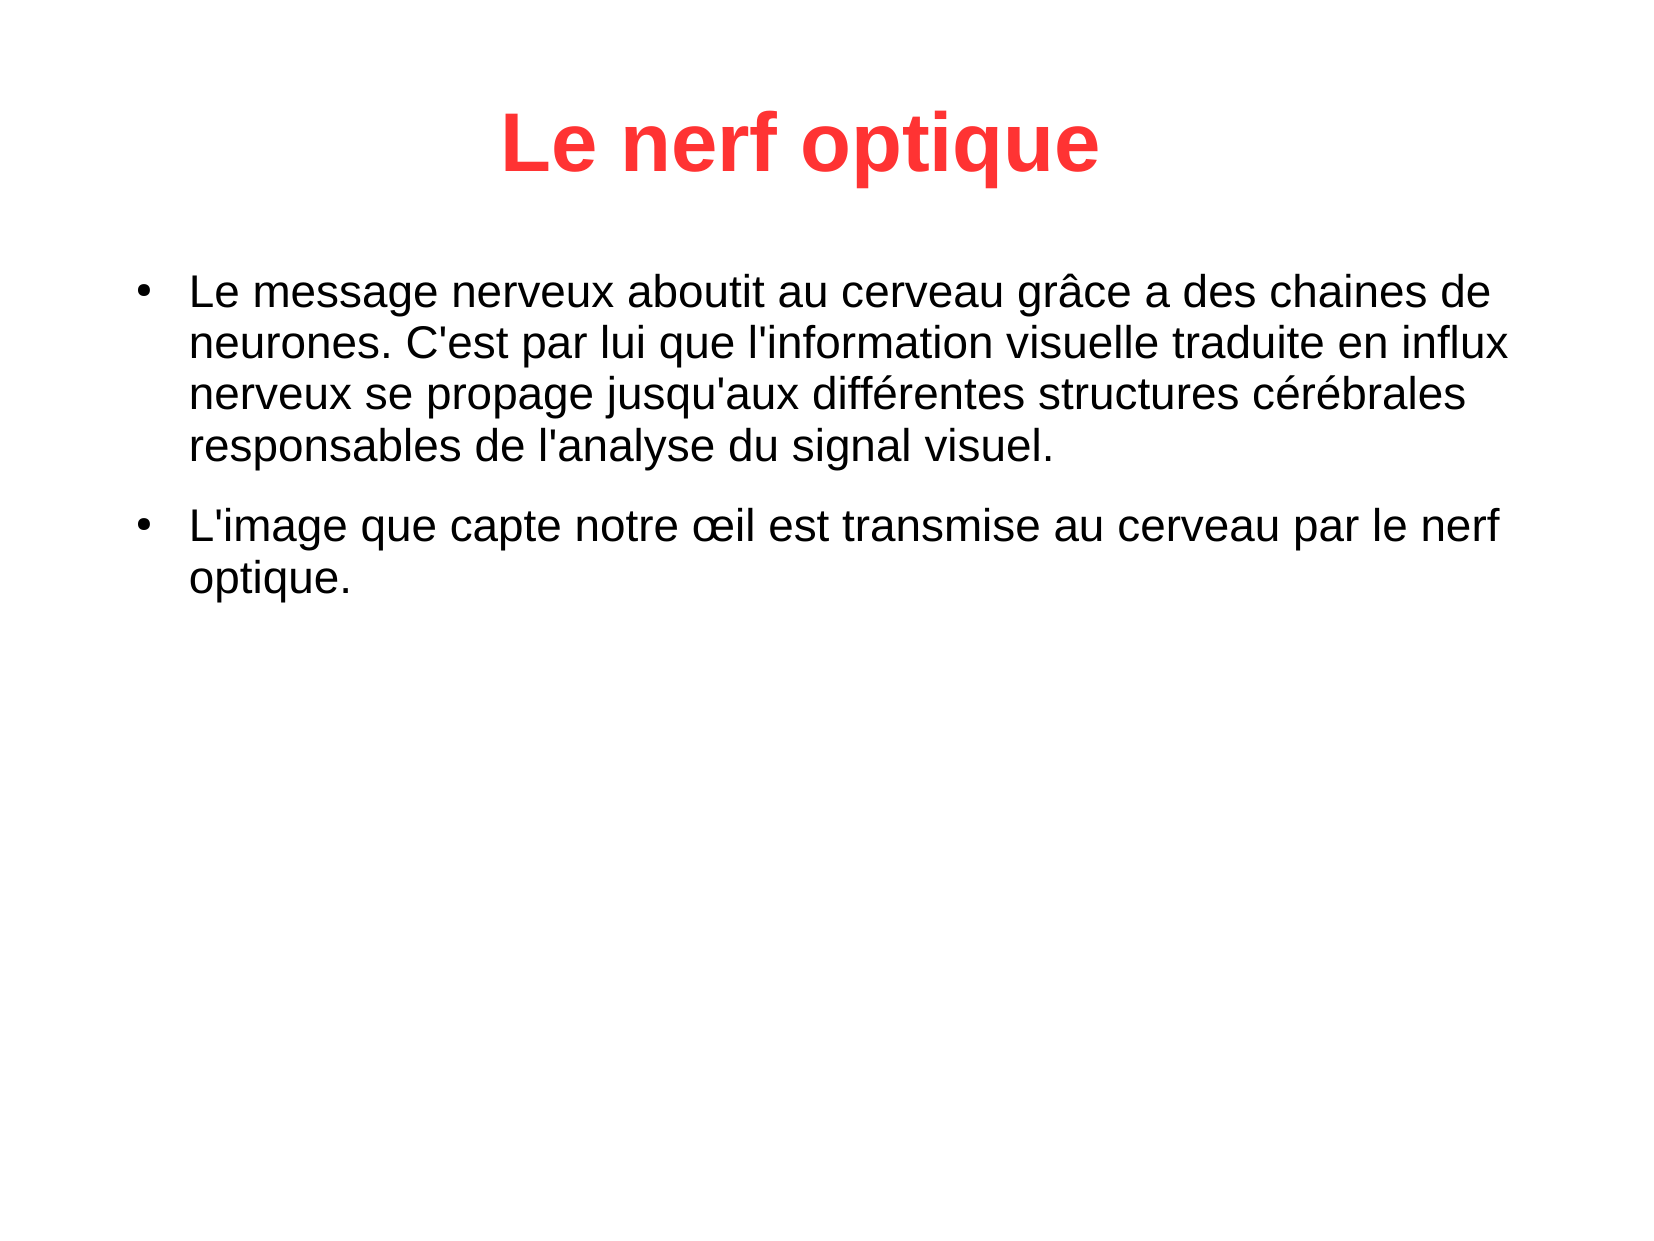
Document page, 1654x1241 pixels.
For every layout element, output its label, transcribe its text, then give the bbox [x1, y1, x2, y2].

title Le nerf optique [88, 43, 1577, 237]
list Le message nerveux aboutit au cerveau grâce a des chaines de neurones. C'est par lui que l'information visuelle traduite en influx nerveux se propage jusqu'aux différentes structures cérébrales responsables de l'analyse du signal visuel. L'image que capte notre œil est transmise au cerveau par le nerf optique. [118, 265, 1607, 621]
